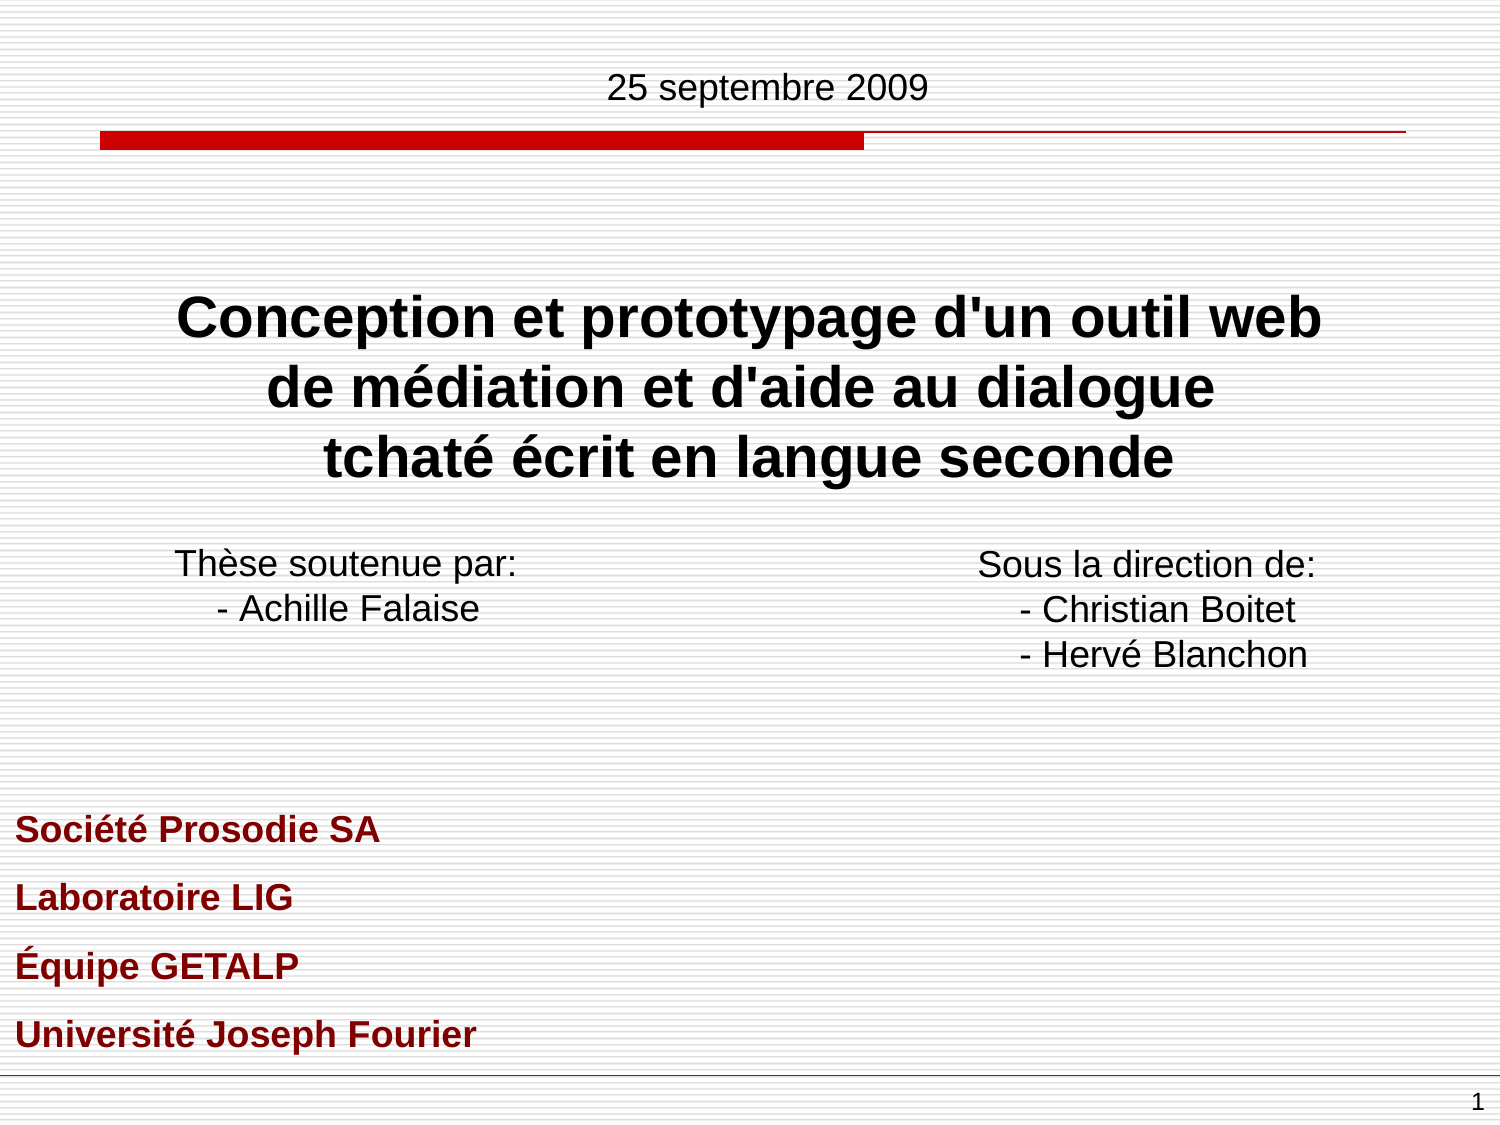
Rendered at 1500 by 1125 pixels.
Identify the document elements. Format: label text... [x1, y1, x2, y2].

picture [0, 1076, 1500, 1125]
text_box Conception et prototypage d'un outil web de médiation et d'aide au dialogue tchaté écrit en langue seconde [0, 271, 1500, 497]
text_box Thèse soutenue par: - Achille Falaise [159, 531, 662, 637]
picture [0, 0, 1500, 271]
text_box 25 septembre 2009 [442, 55, 1093, 116]
text_box Société Prosodie SA Laboratoire LIG Équipe GETALP Université Joseph Fourier [0, 797, 502, 1063]
text_box Sous la direction de: - Christian Boitet - Hervé Blanchon [962, 532, 1436, 683]
picture [0, 497, 1500, 1075]
